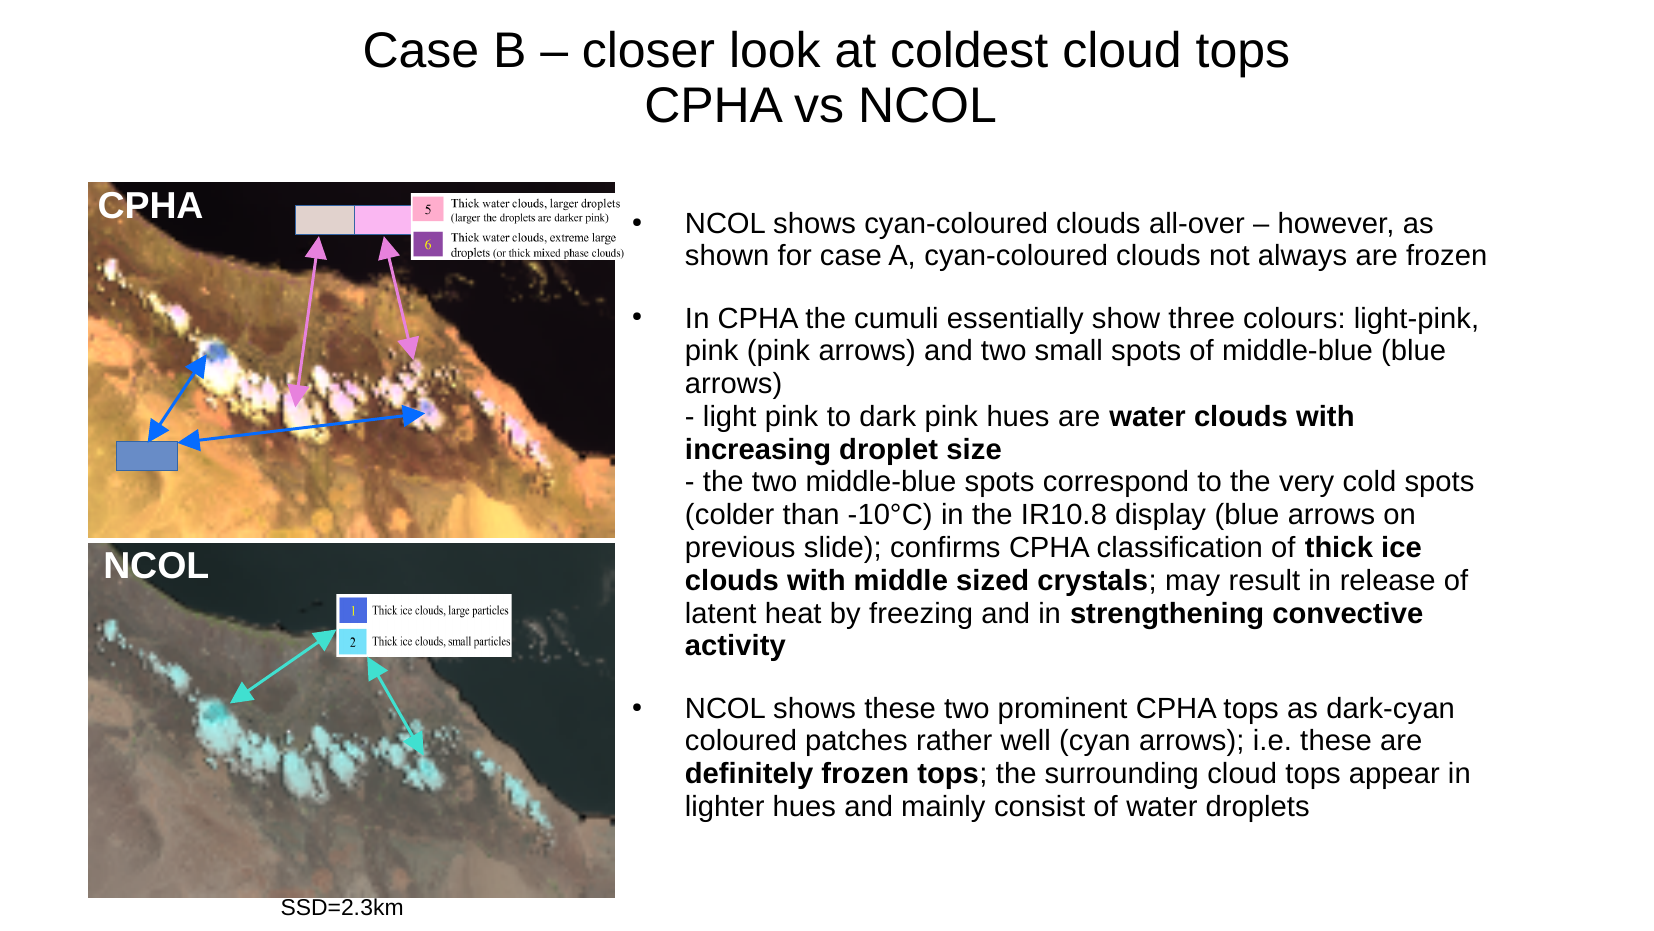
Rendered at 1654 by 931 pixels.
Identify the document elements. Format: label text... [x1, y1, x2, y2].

picture [88, 543, 615, 898]
title Case B – closer look at coldest cloud tops CPHA vs NCOL [82, 0, 1571, 156]
text_box [116, 441, 178, 471]
text_box SSD=2.3km [265, 887, 419, 931]
picture [88, 182, 633, 538]
text_box [295, 205, 410, 235]
text_box NCOL [88, 537, 225, 607]
list NCOL shows cyan-coloured clouds all-over – however, as shown for case A, cyan-coloured clouds not always are frozen In CPHA the cumuli essentially show three colours: light-pink, pink (pink arrows) and two small spots of middle-blue (blue arrows) - light pink to dark pink hues are water clouds with increasing droplet size - the two middle-blue spots correspond to the very cold spots (colder than -10°C) in the IR10.8 display (blue arrows on previous slide); confirms CPHA classification of thick ice clouds with middle sized crystals; may result in release of latent heat by freezing and in strengthening convective activity NCOL shows these two prominent CPHA tops as dark-cyan coloured patches rather well (cyan arrows); i.e. these are definitely frozen tops; the surrounding cloud tops appear in lighter hues and mainly consist of water droplets [614, 206, 1501, 839]
text_box CPHA [82, 177, 219, 246]
